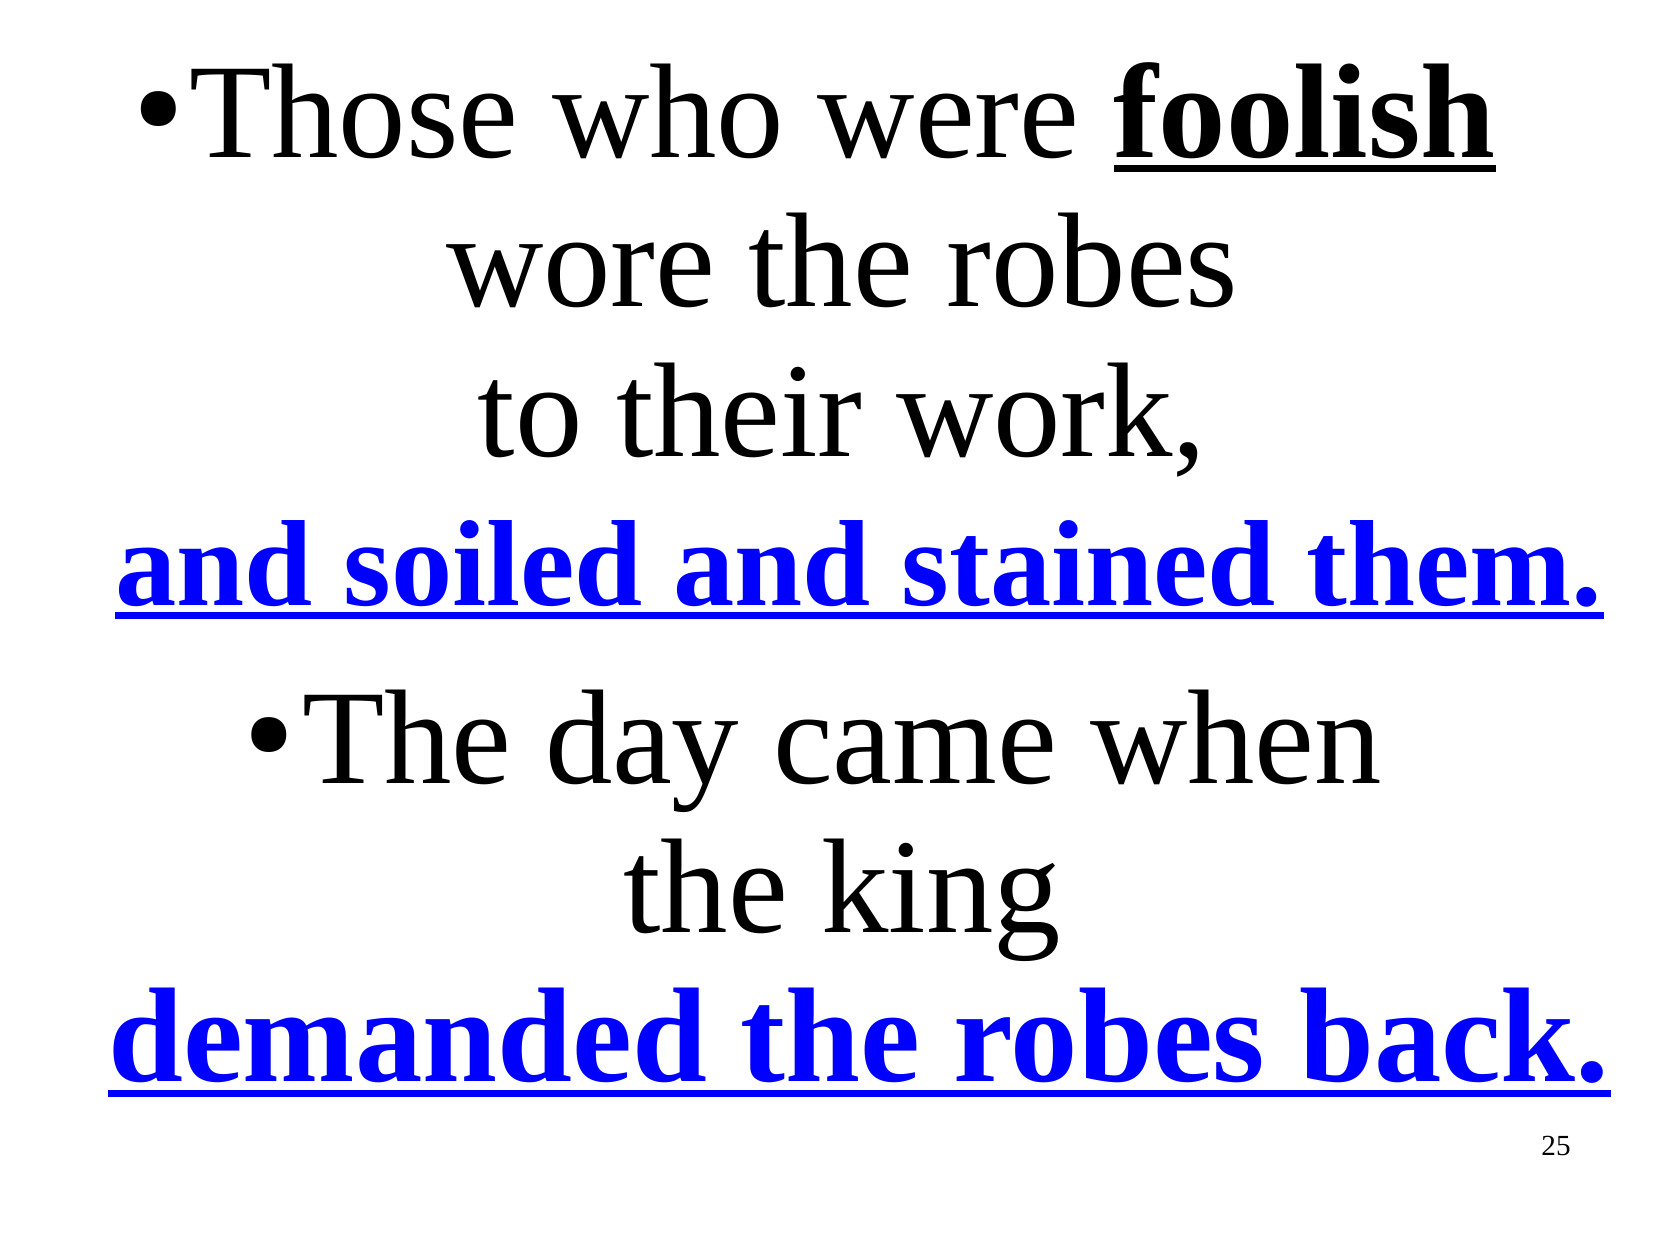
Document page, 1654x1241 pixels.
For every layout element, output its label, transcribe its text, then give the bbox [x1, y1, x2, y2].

list Those who were foolish wore the robes to their work, and soiled and stained them. The day came when the king demanded the robes back. [37, 37, 1613, 1201]
